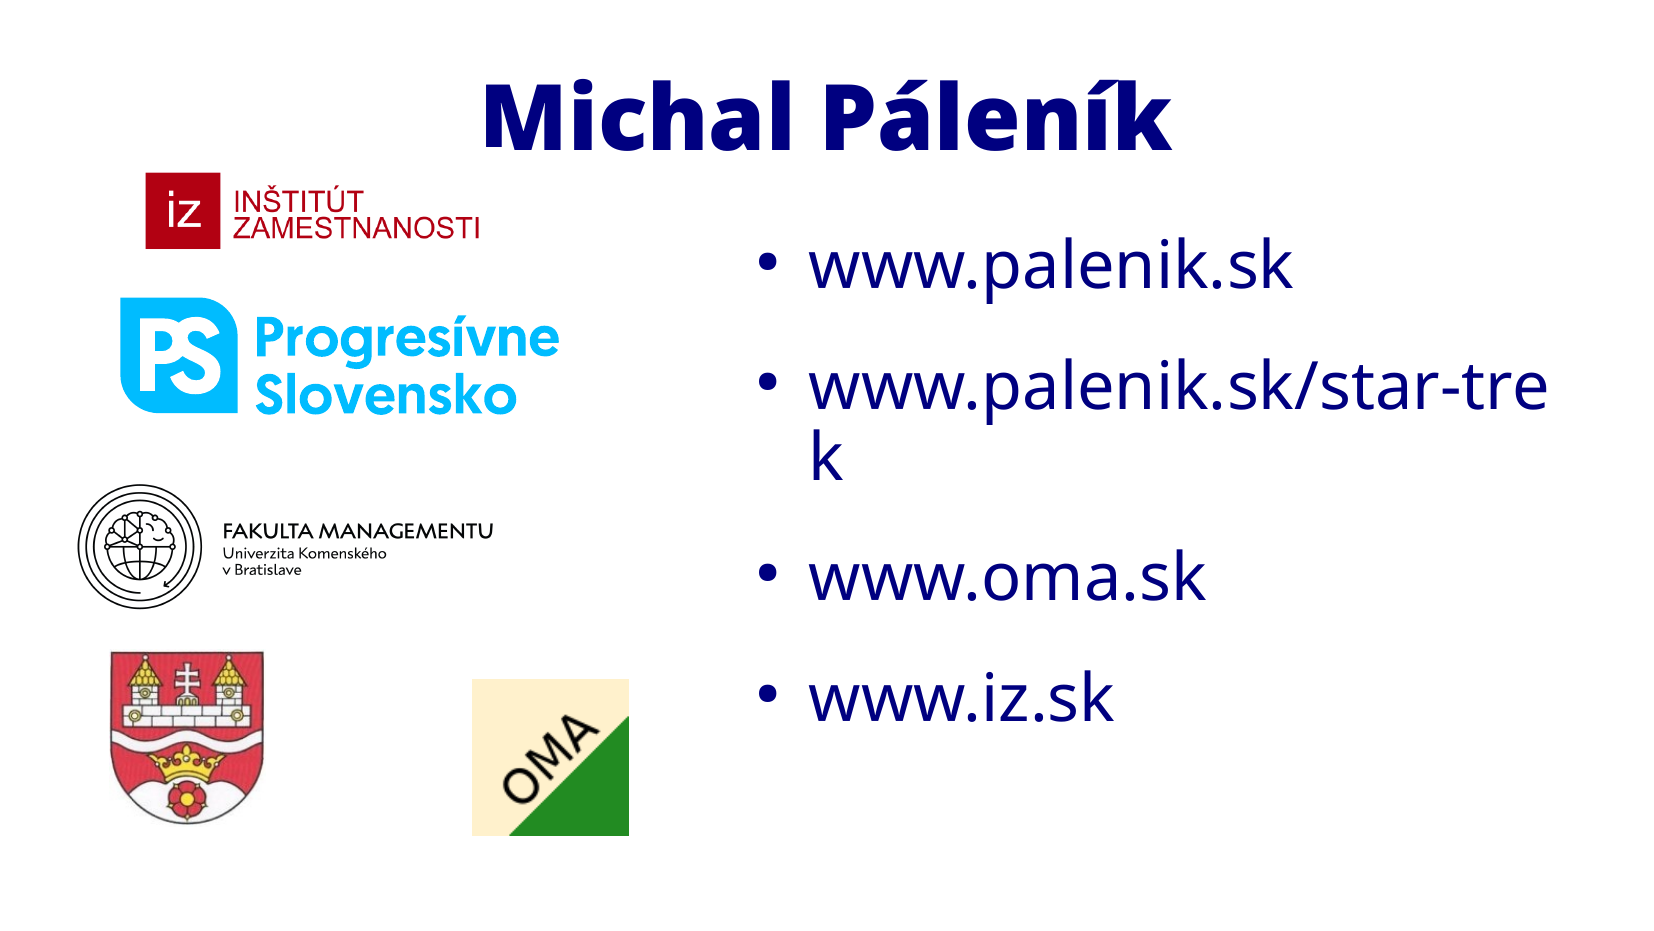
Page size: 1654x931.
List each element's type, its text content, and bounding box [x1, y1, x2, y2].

picture [0, 295, 629, 836]
title Michal Páleník [82, 37, 1571, 193]
list www.palenik.sk www.palenik.sk/star-trek www.oma.sk www.iz.sk [738, 217, 1565, 857]
picture [118, 147, 502, 271]
